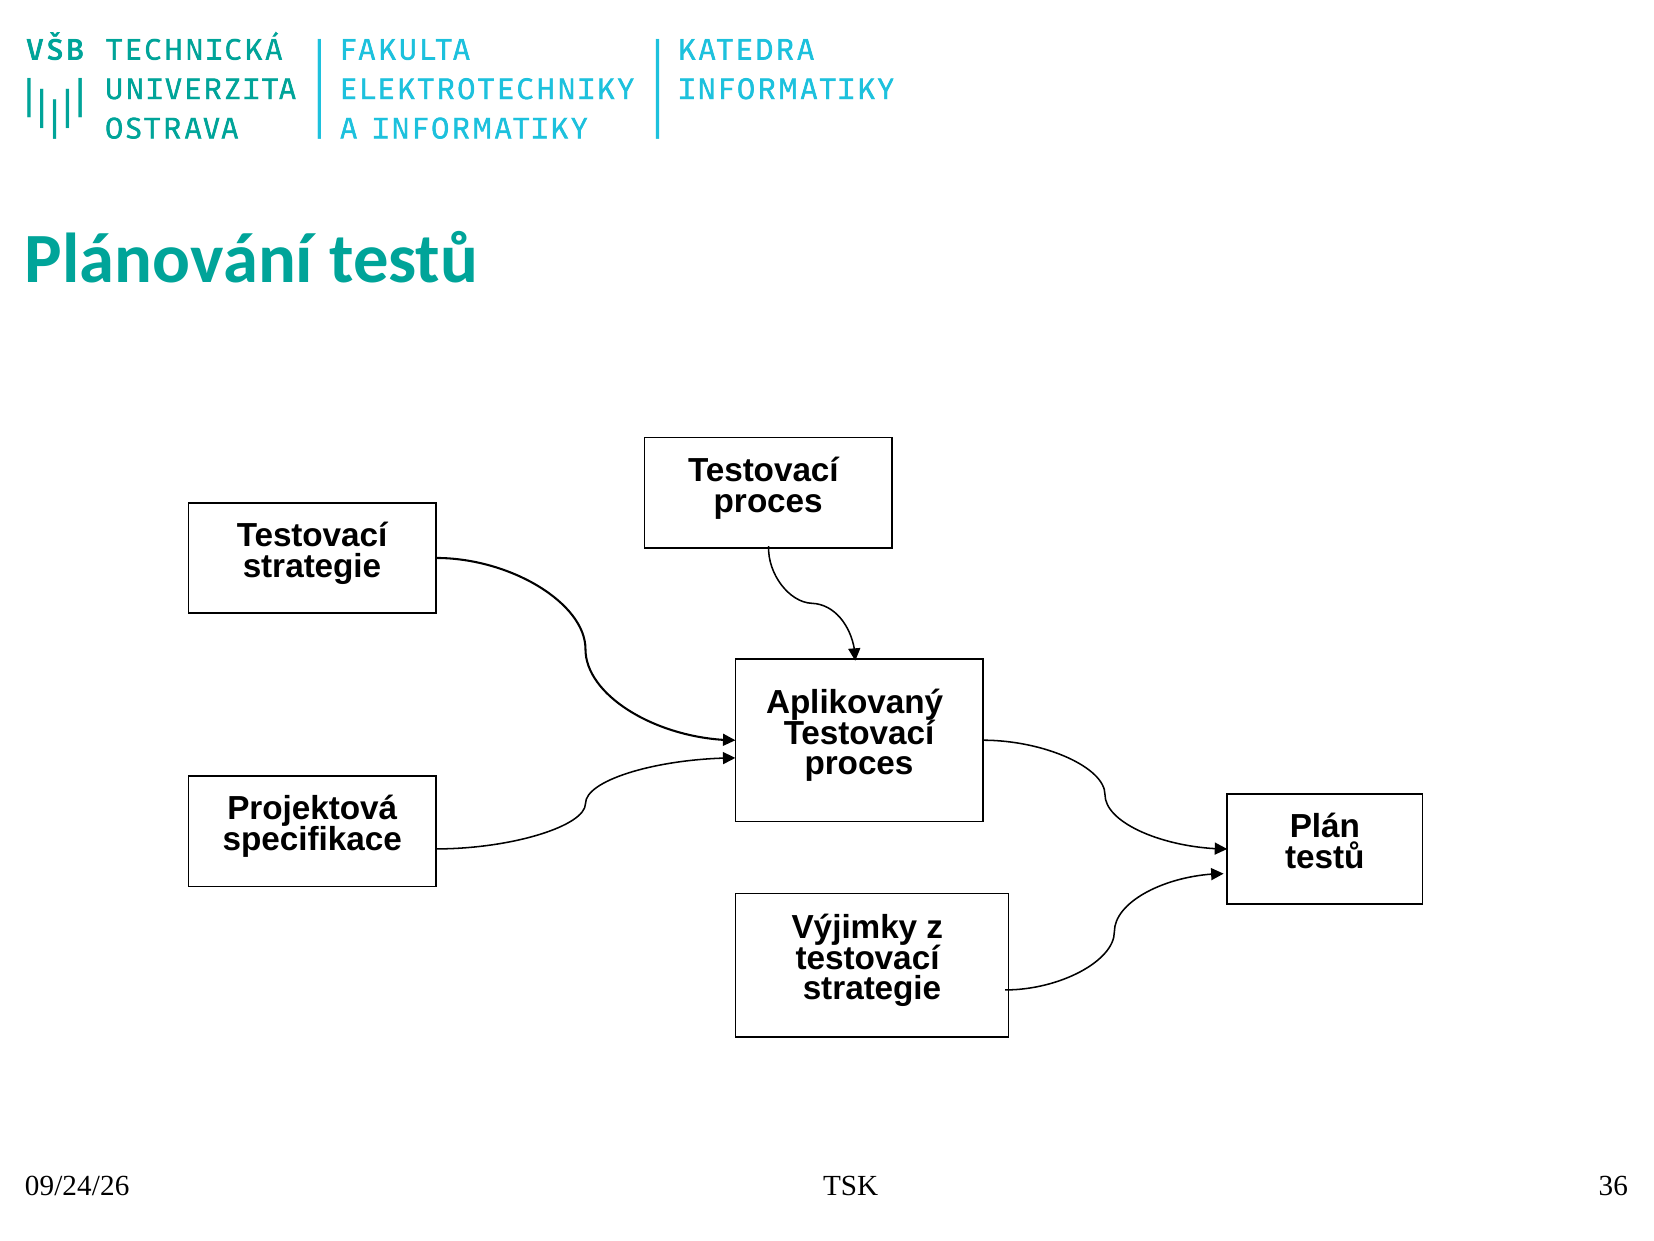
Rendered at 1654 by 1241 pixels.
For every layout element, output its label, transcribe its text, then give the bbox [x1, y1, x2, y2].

text_box Plán testů [1227, 794, 1423, 904]
title Plánování testů [24, 169, 1629, 300]
text_box Testovací proces [644, 438, 892, 548]
text_box Aplikovaný Testovací proces [735, 659, 983, 821]
text_box Výjimky z testovací strategie [735, 894, 1009, 1037]
text_box Projektová specifikace [189, 776, 436, 886]
text_box Testovací strategie [189, 503, 436, 613]
picture [26, 31, 894, 139]
